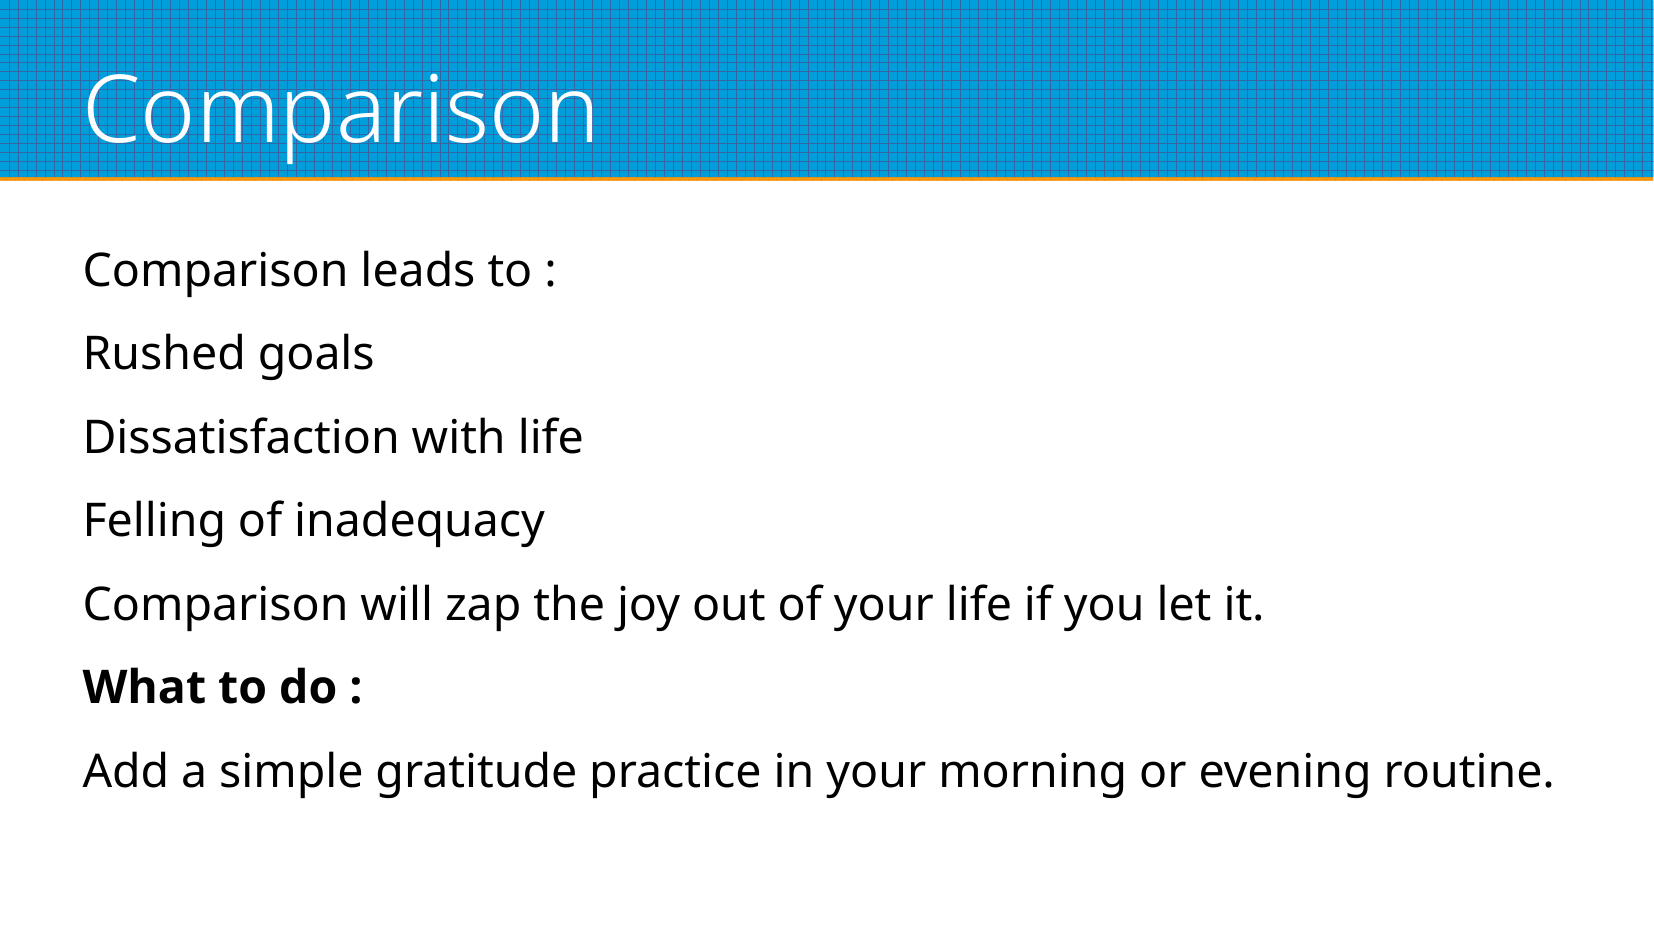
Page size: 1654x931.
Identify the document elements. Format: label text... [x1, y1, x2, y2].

list Comparison leads to : Rushed goals Dissatisfaction with life Felling of inadequacy Comparison will zap the joy out of your life if you let it. What to do : Add a simple gratitude practice in your morning or evening routine. [82, 236, 1563, 811]
title Comparison [82, 14, 1571, 171]
